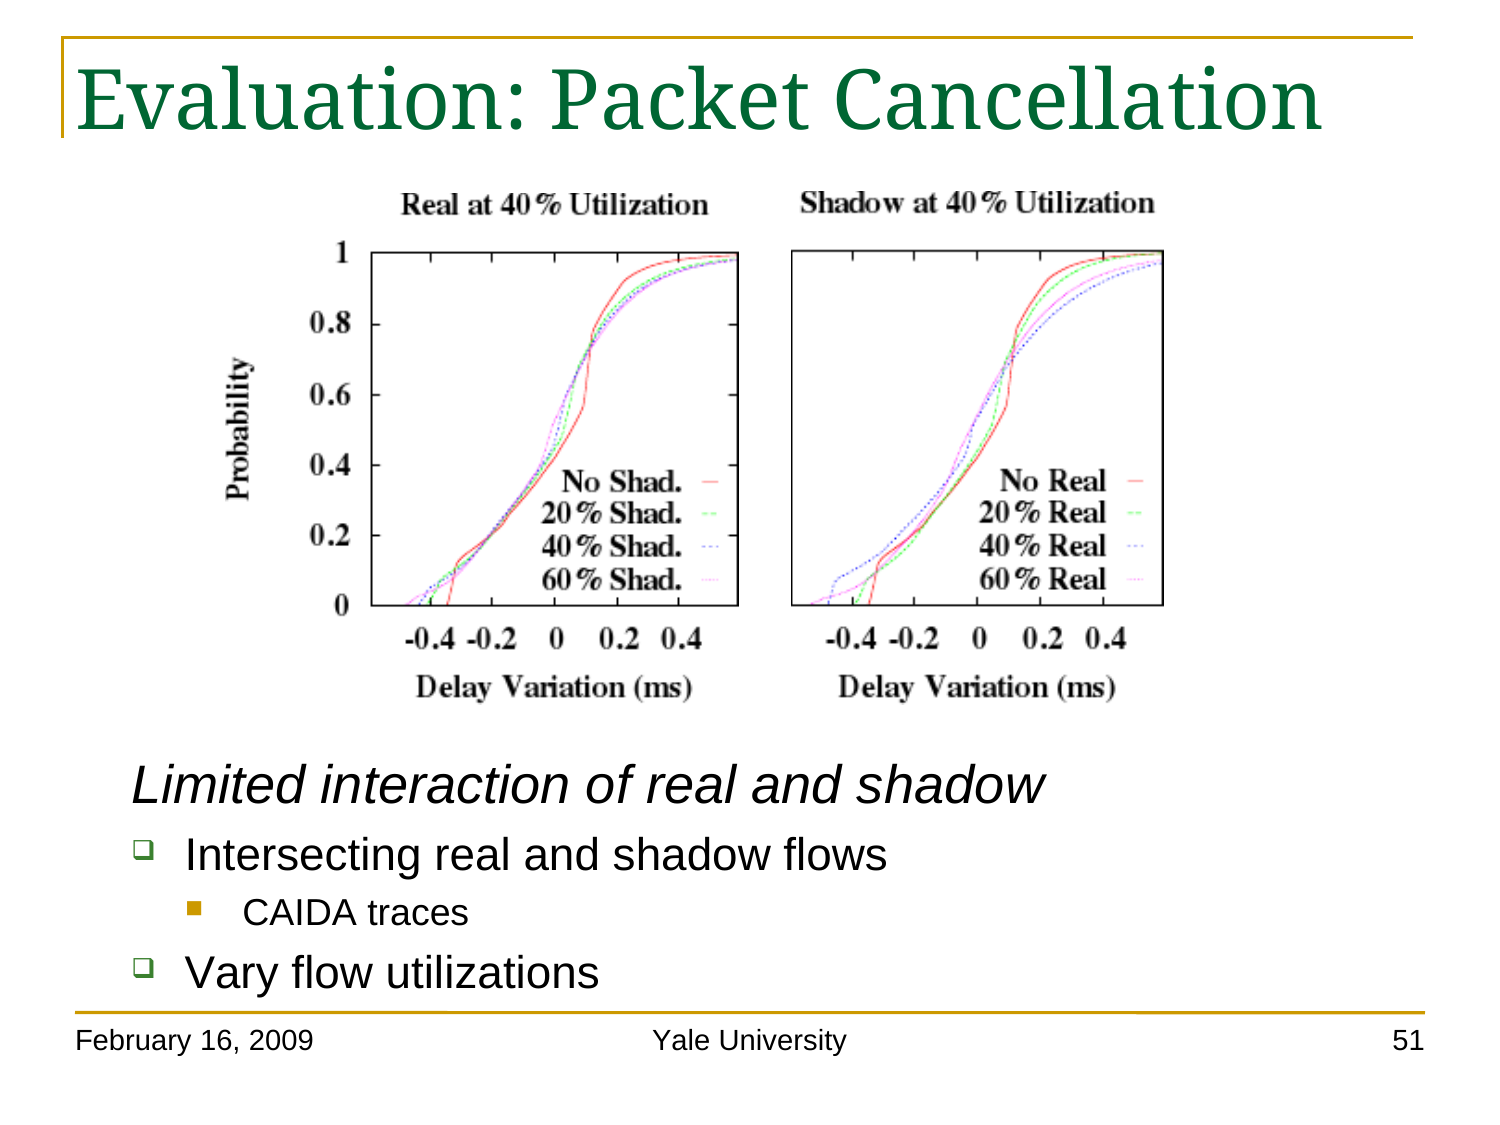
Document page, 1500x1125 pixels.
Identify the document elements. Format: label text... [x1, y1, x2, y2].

picture [225, 193, 739, 706]
list Limited interaction of real and shadow Intersecting real and shadow flows CAIDA traces Vary flow utilizations [75, 754, 1426, 999]
title Evaluation: Packet Cancellation [75, 45, 1425, 151]
picture [791, 191, 1164, 706]
